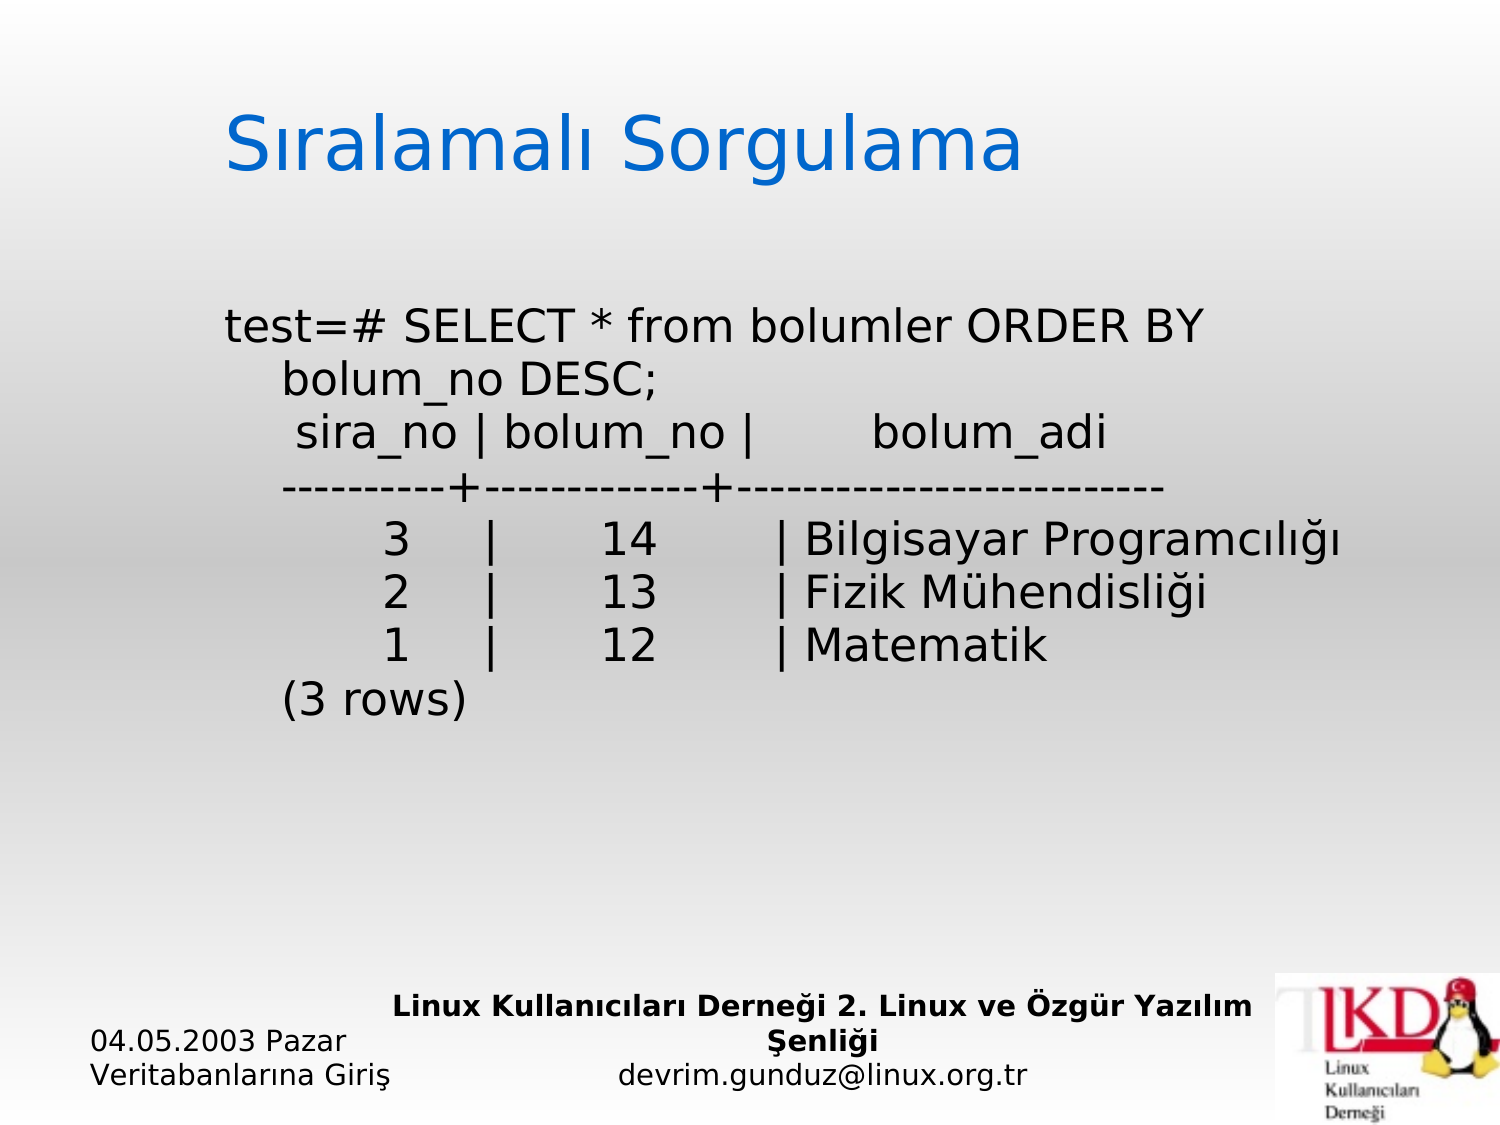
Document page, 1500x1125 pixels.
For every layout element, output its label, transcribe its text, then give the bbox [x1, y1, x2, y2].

list test=# SELECT * from bolumler ORDER BY bolum_no DESC; sira_no | bolum_no | bolum_adi ----------+-------------+-------------------------- 3 | 14 | Bilgisayar Programcılığı 2 | 13 | Fizik Mühendisliği 1 | 12 | Matematik (3 rows) [224, 299, 1425, 975]
picture [1275, 973, 1500, 1125]
title Sıralamalı Sorgulama [224, 49, 1425, 238]
